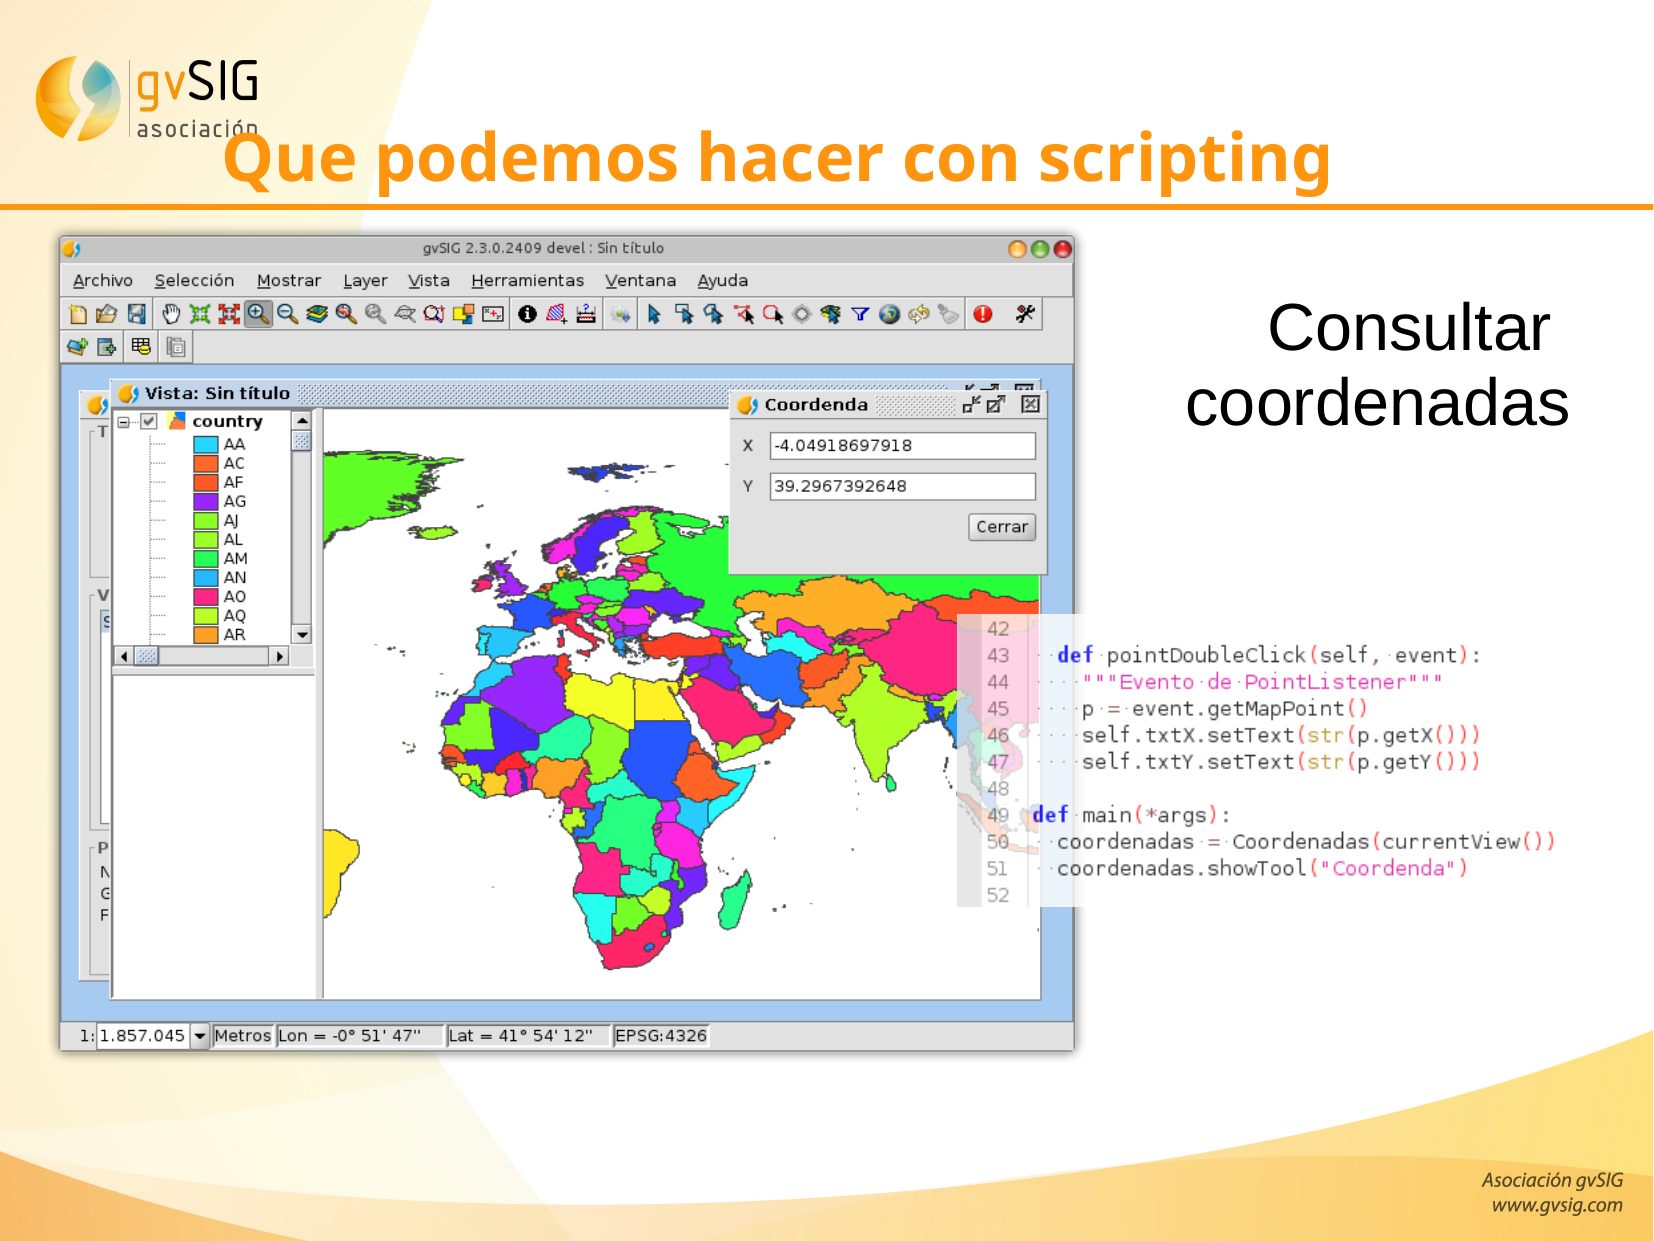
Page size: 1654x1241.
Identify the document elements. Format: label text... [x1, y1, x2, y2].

title Que podemos hacer con scripting [0, 0, 1654, 207]
picture [0, 210, 1654, 1241]
subtitle Consultar coordenadas [82, 290, 1571, 1010]
